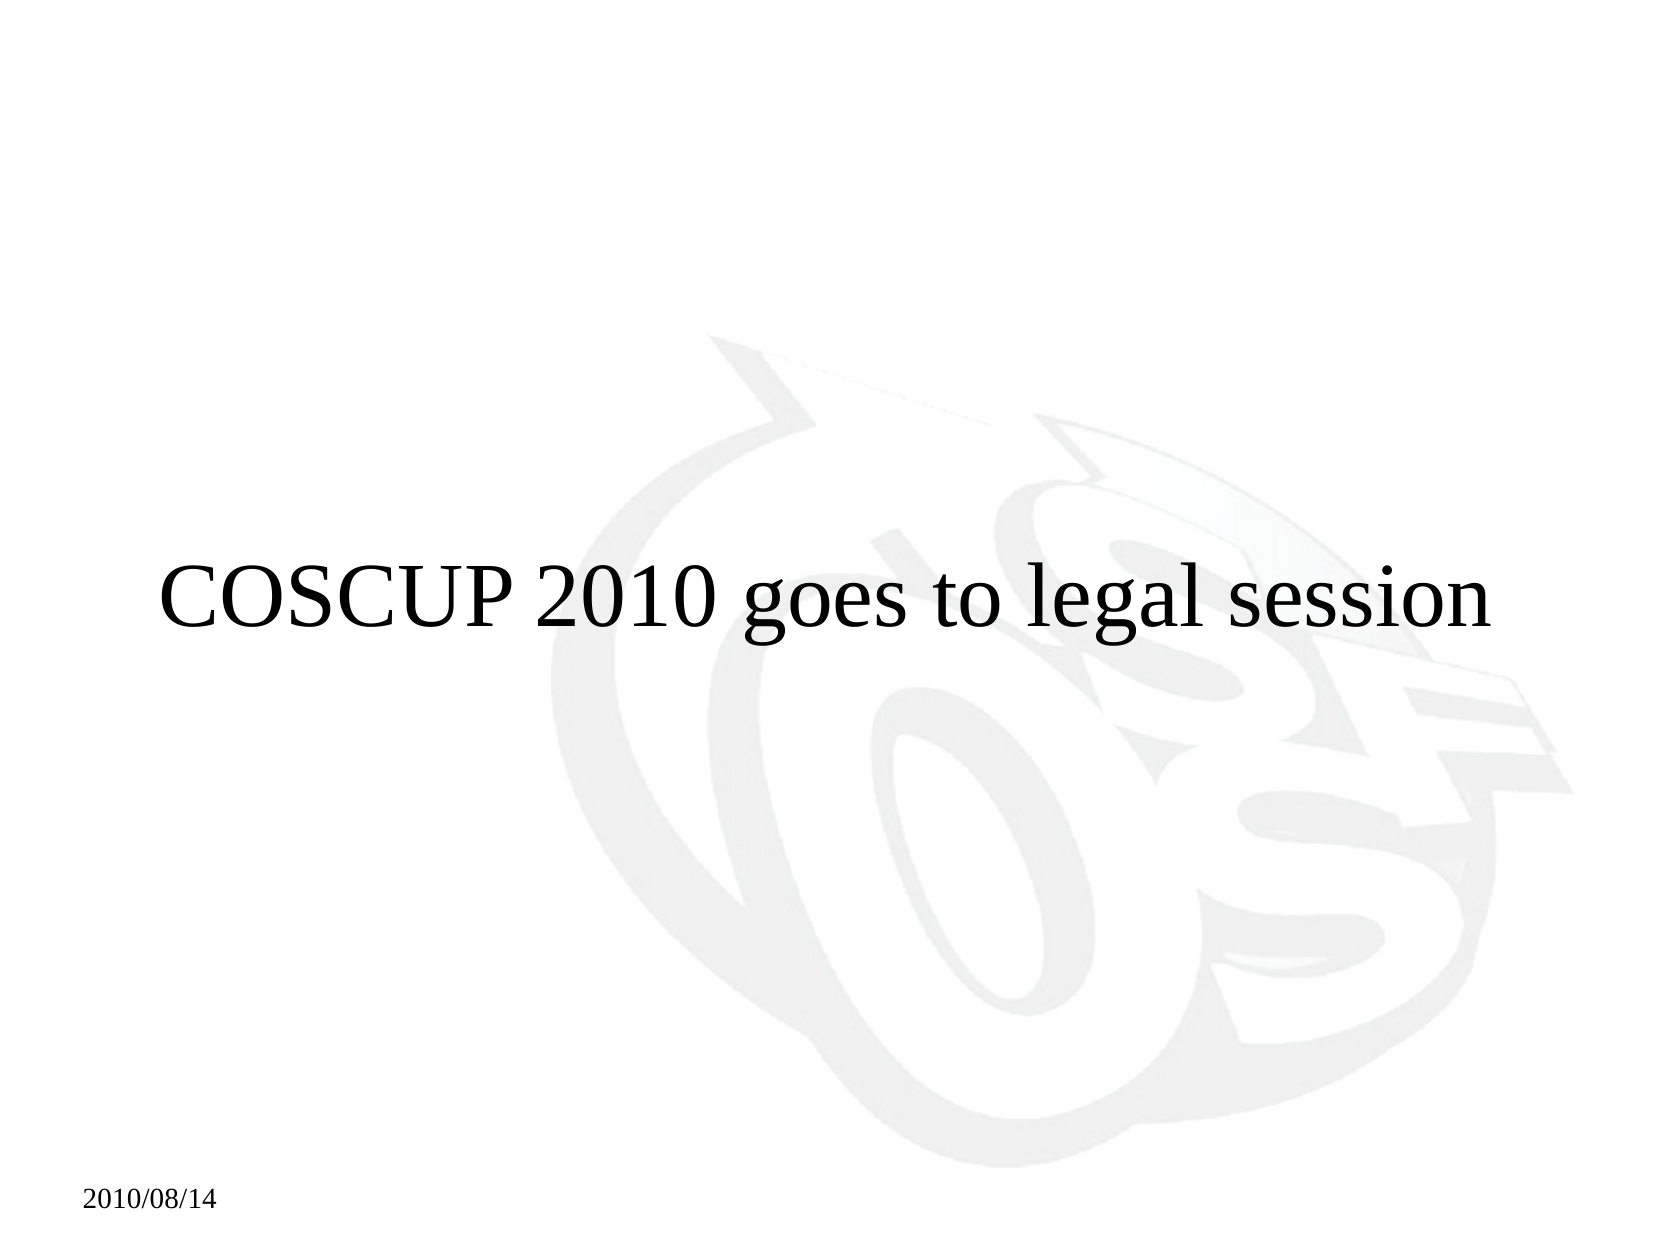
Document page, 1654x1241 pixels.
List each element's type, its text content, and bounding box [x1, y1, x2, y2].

title COSCUP 2010 goes to legal session [118, 431, 1536, 709]
picture [551, 331, 1577, 1170]
